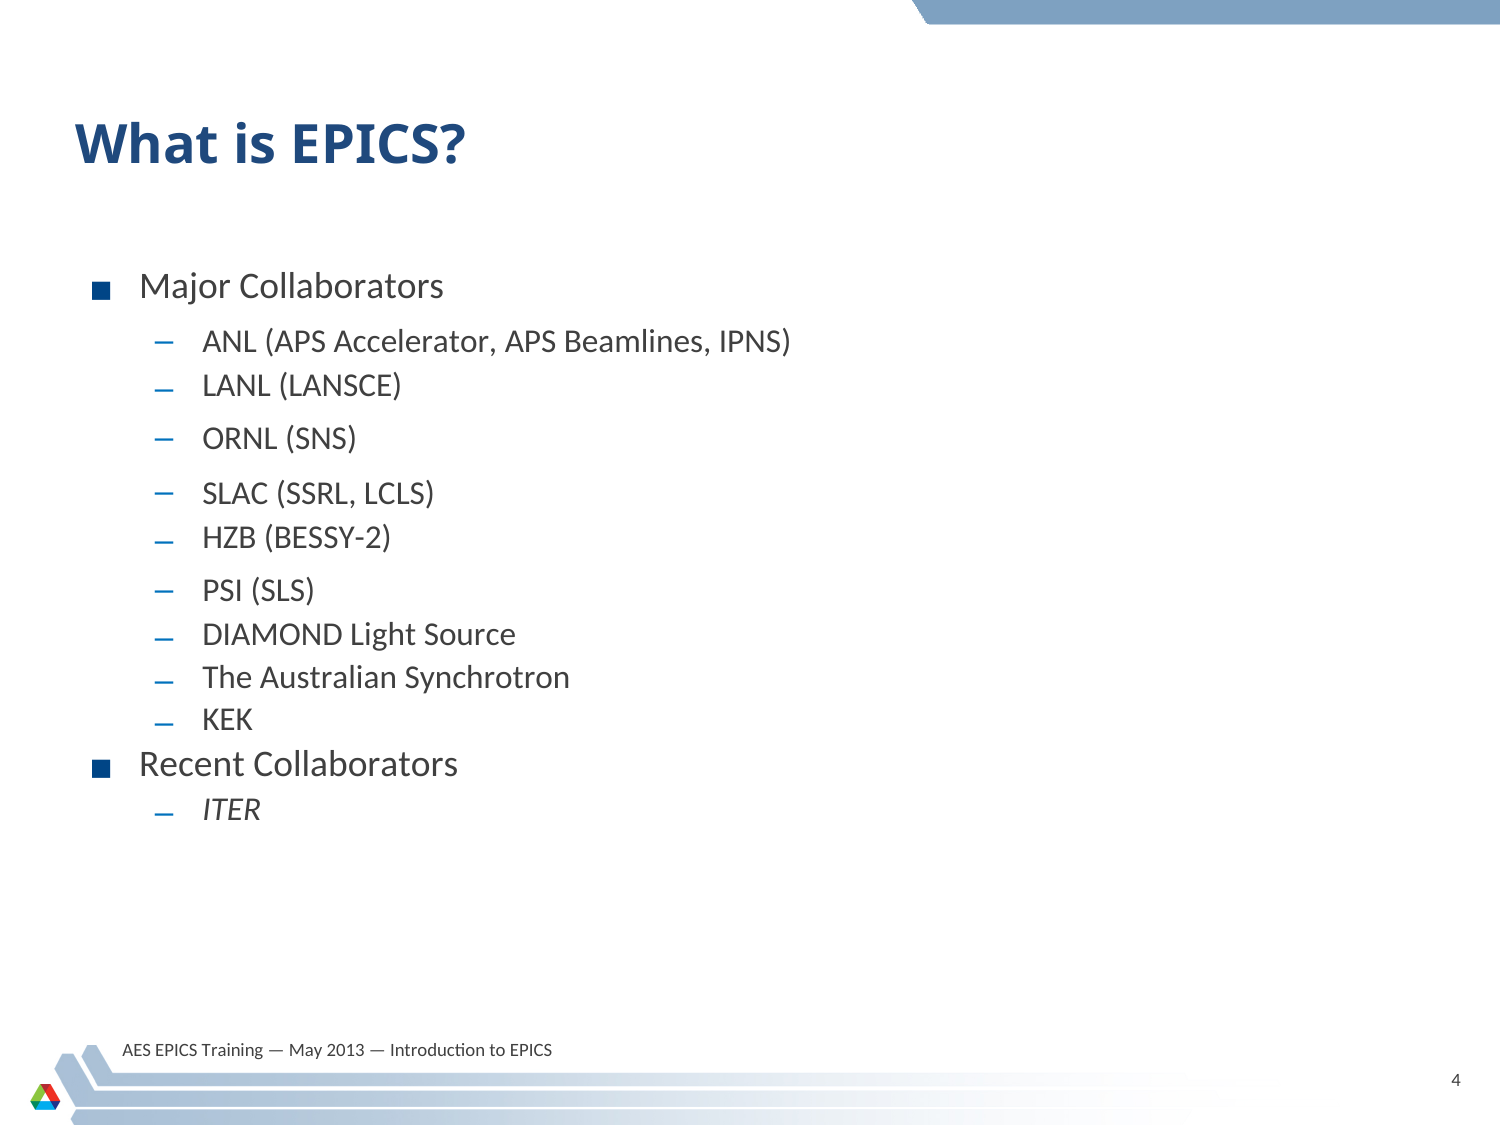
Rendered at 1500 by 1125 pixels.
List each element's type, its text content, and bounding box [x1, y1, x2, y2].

picture [0, 0, 1500, 26]
title What is EPICS? [75, 111, 1426, 175]
list Major Collaborators ANL (APS Accelerator, APS Beamlines, IPNS)‏ LANL (LANSCE) ORNL (SNS)‏ SLAC (SSRL, LCLS)‏ HZB (BESSY-2) PSI (SLS)‏ DIAMOND Light Source The Australian Synchrotron KEK Recent Collaborators ITER [75, 262, 1426, 1006]
picture [0, 1037, 1500, 1125]
